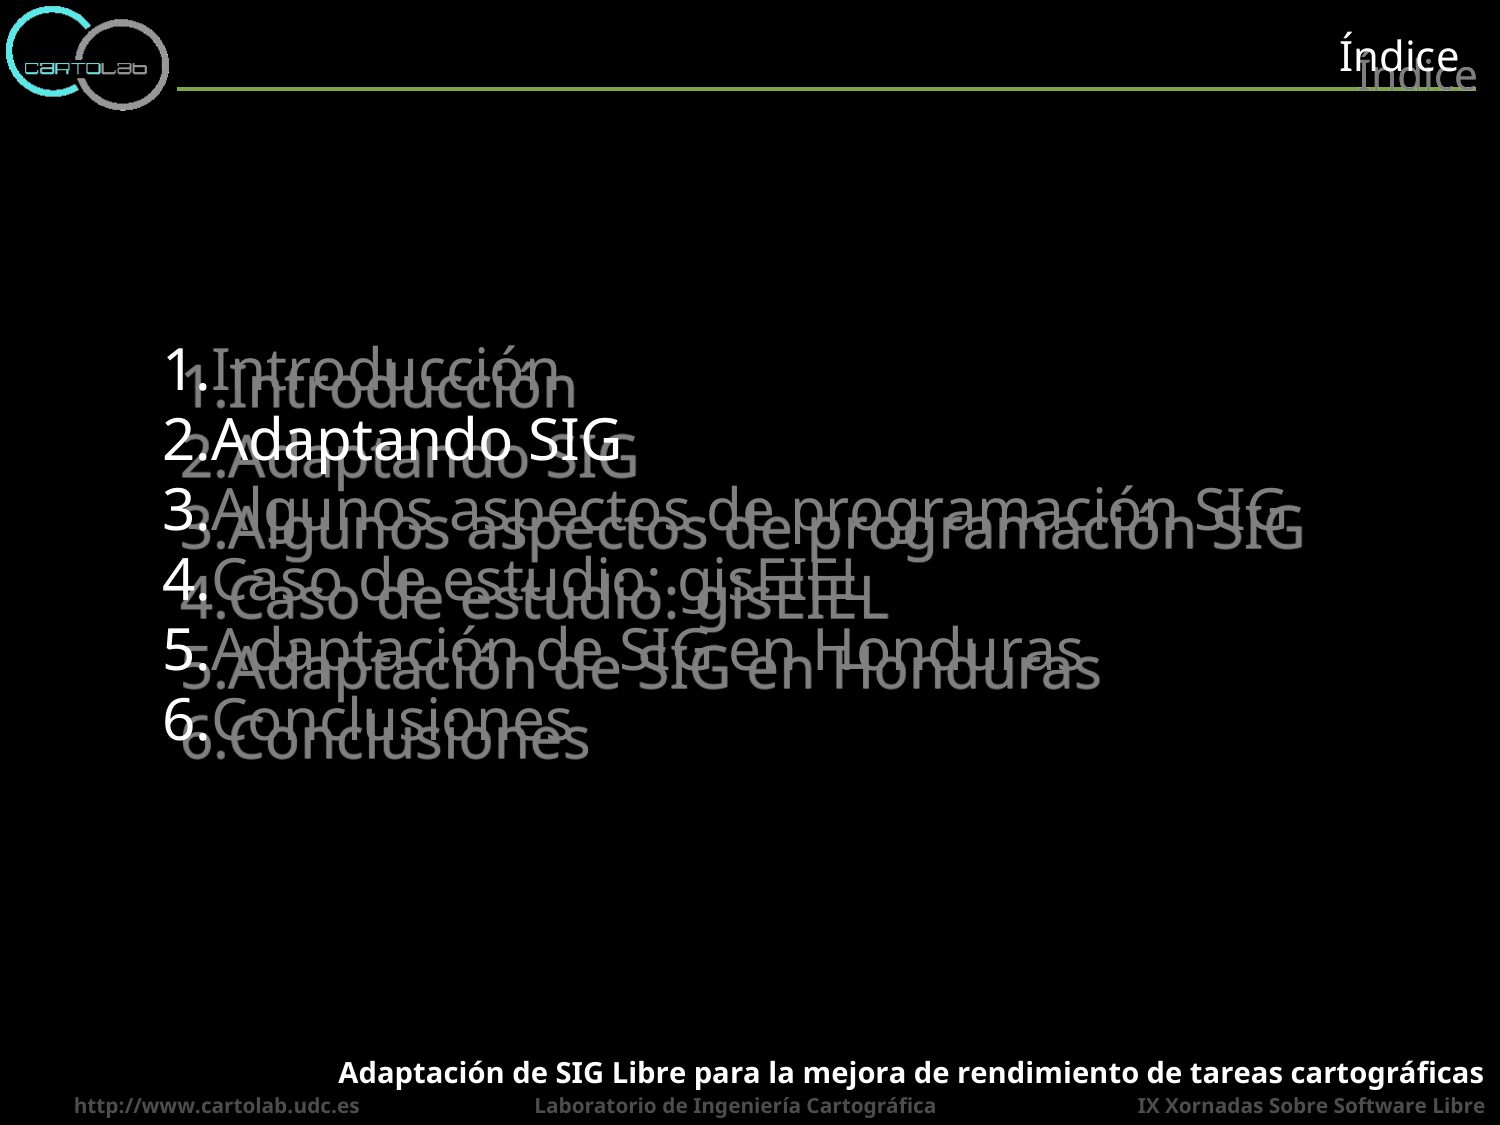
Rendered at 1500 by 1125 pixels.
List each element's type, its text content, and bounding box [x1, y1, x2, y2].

text_box Introducción Adaptando SIG Algunos aspectos de programación SIG Caso de estudio: gisEIEL Adaptación de SIG en Honduras Conclusiones [147, 324, 1447, 830]
text_box Índice [1324, 22, 1483, 88]
